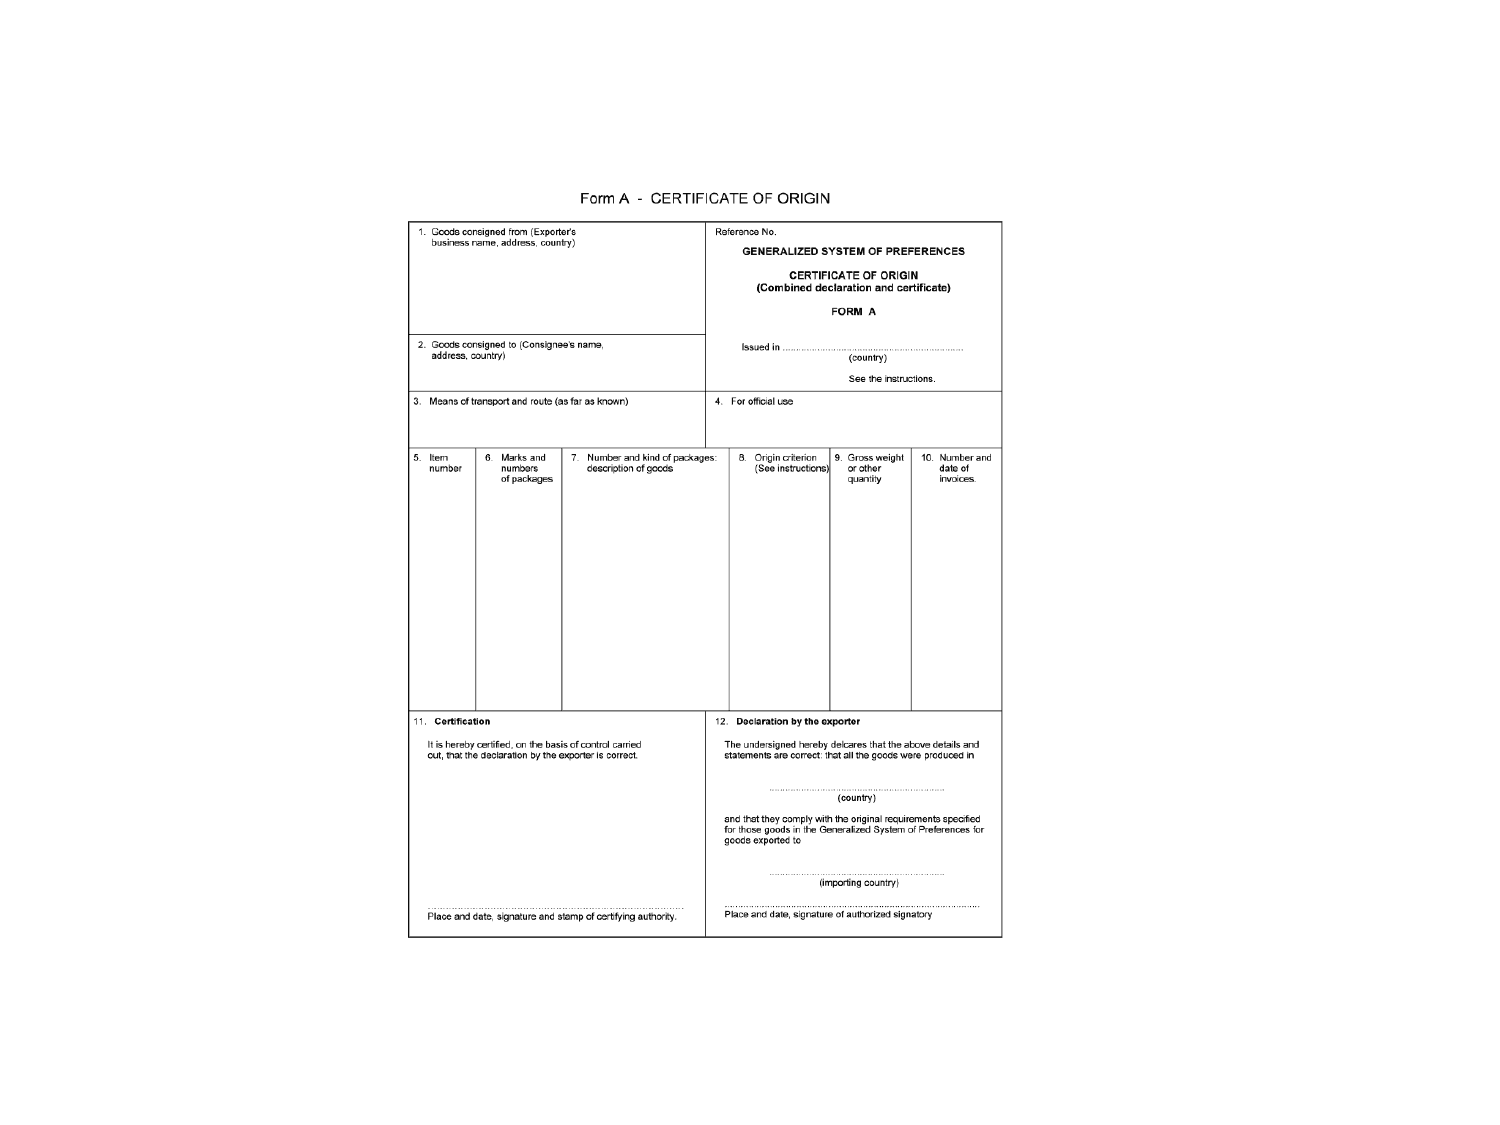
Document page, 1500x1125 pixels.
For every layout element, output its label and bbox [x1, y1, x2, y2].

picture [389, 165, 1040, 993]
